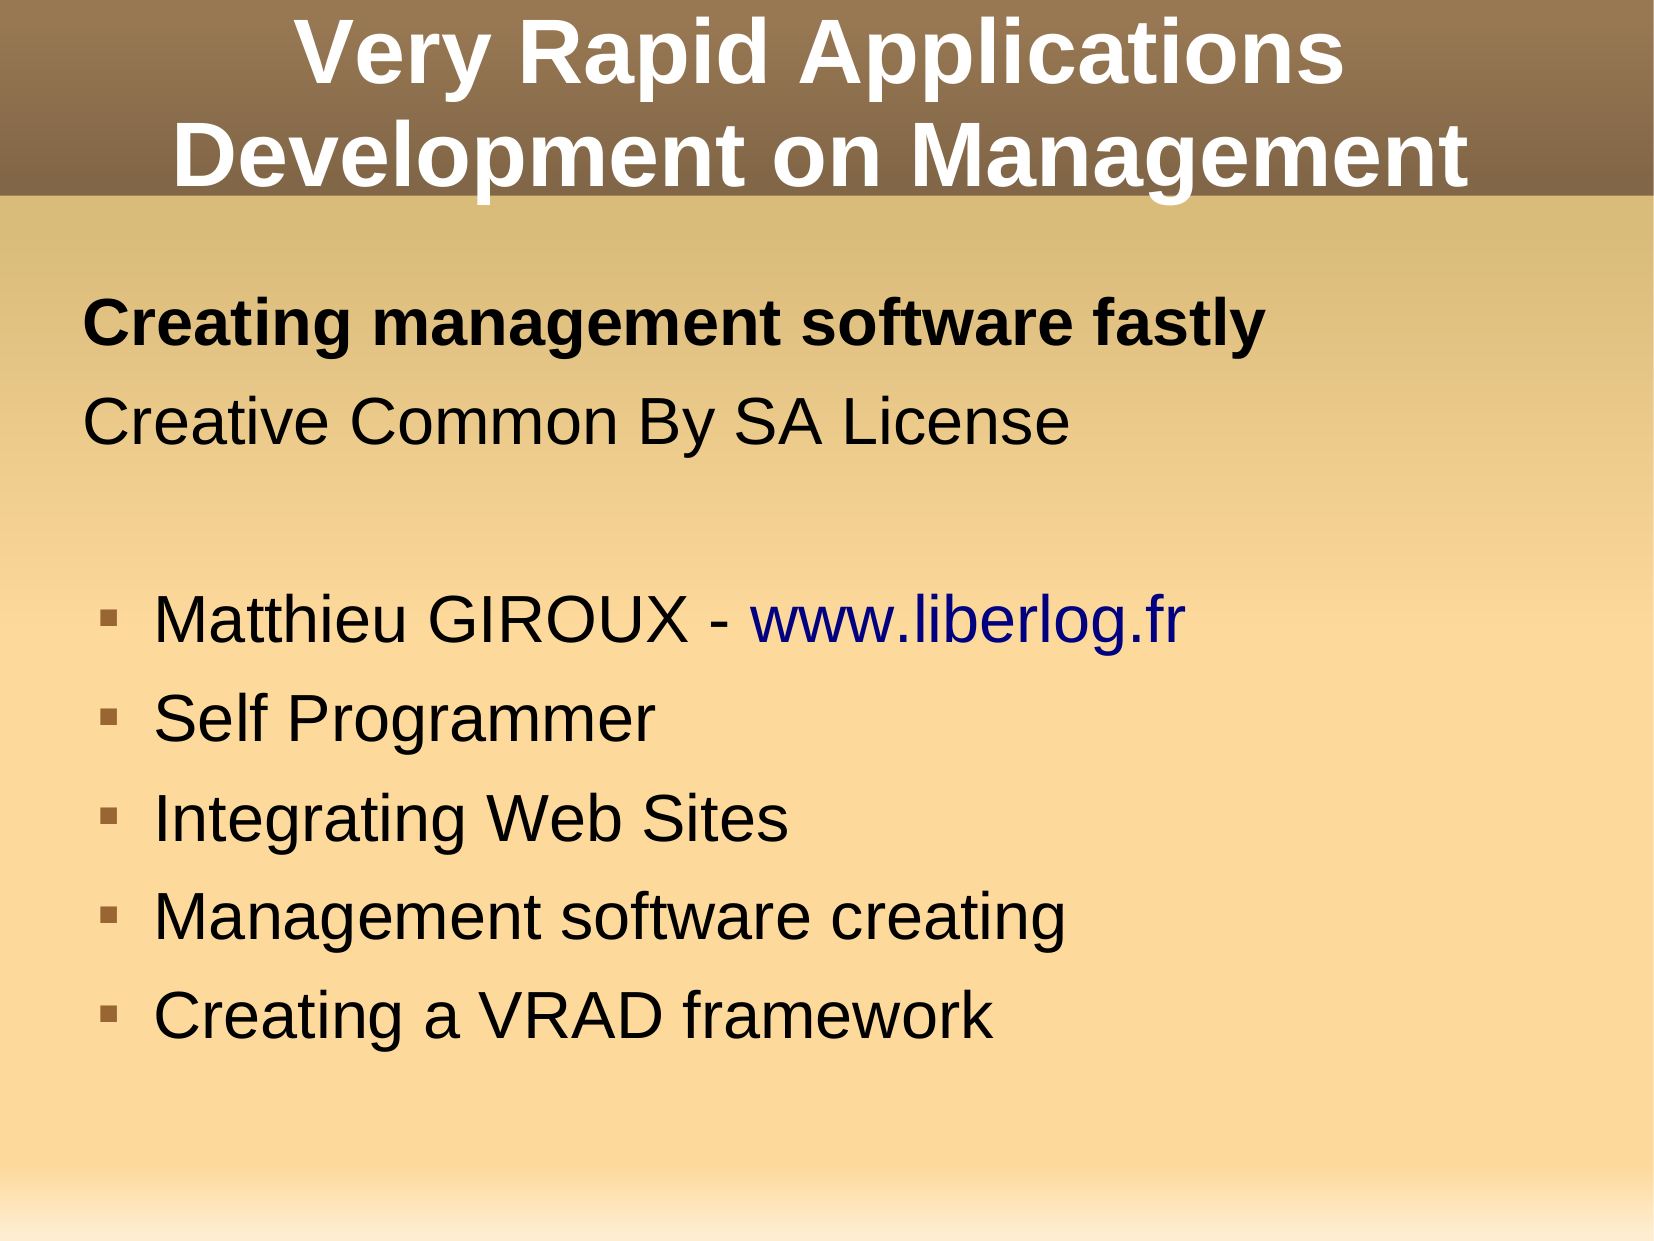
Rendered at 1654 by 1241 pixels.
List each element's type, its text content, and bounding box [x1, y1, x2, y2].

picture [0, 0, 1654, 1241]
title Very Rapid Applications Development on Management [76, 0, 1565, 208]
list Creating management software fastly Creative Common By SA License Matthieu GIROUX - www.liberlog.fr Self Programmer Integrating Web Sites Management software creating Creating a VRAD framework [82, 290, 1571, 1163]
